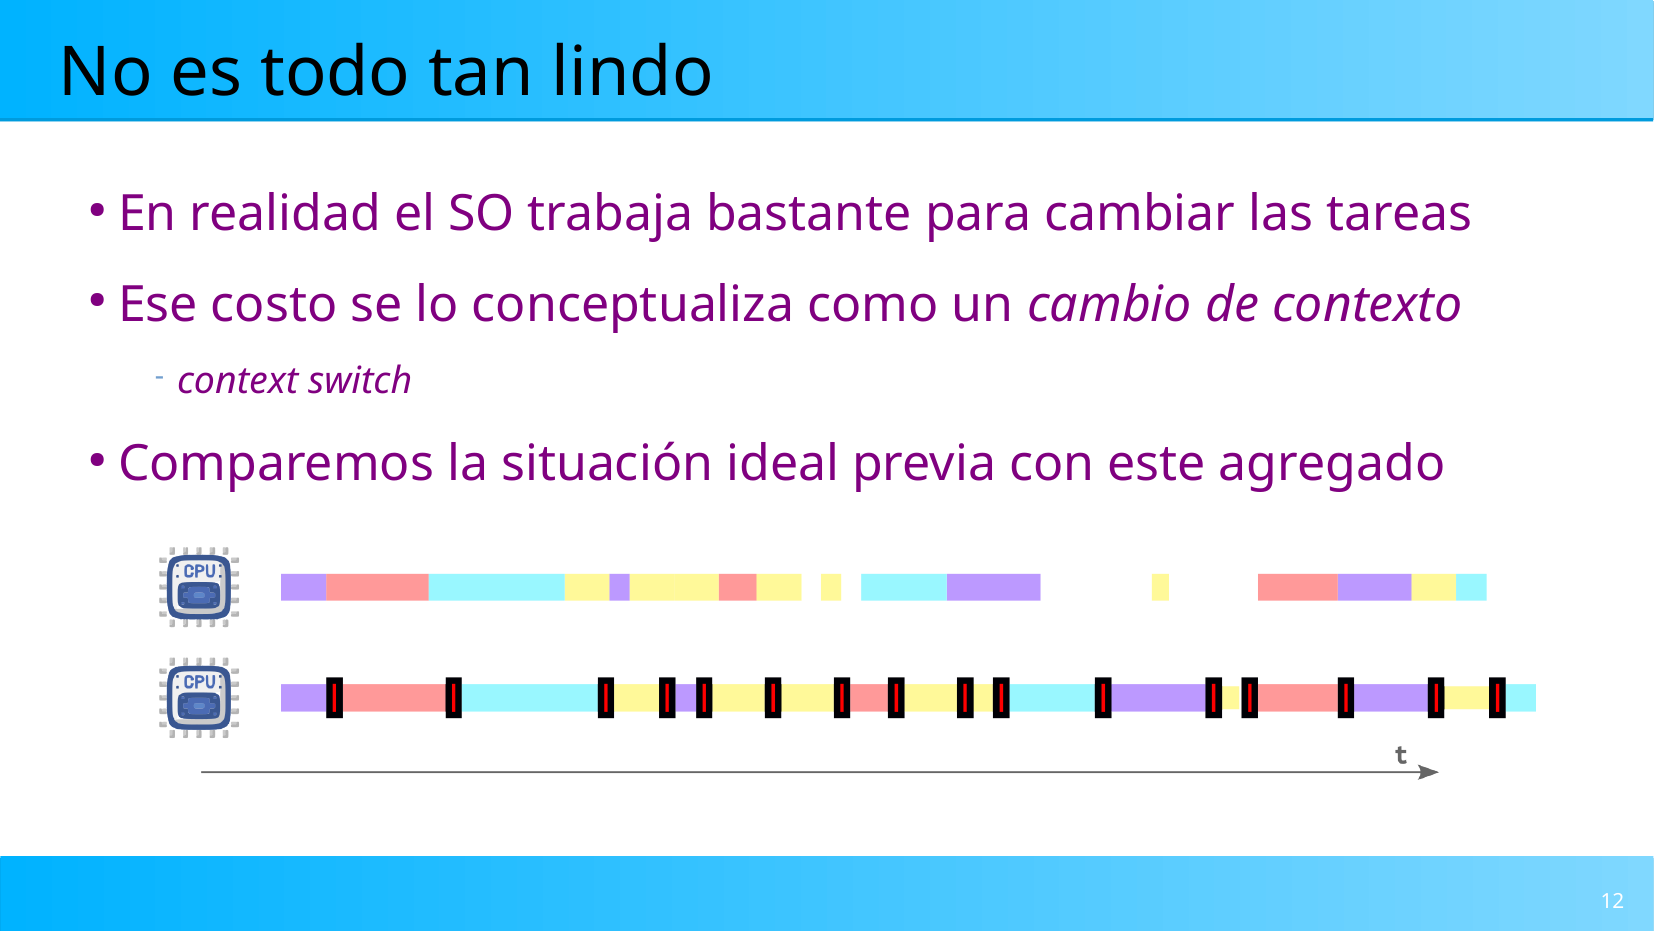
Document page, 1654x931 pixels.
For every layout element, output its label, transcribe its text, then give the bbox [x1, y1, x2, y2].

list En realidad el SO trabaja bastante para cambiar las tareas Ese costo se lo conceptualiza como un cambio de contexto context switch Comparemos la situación ideal previa con este agregado [59, 177, 1595, 768]
picture [156, 544, 1536, 780]
title No es todo tan lindo [59, 29, 1595, 108]
